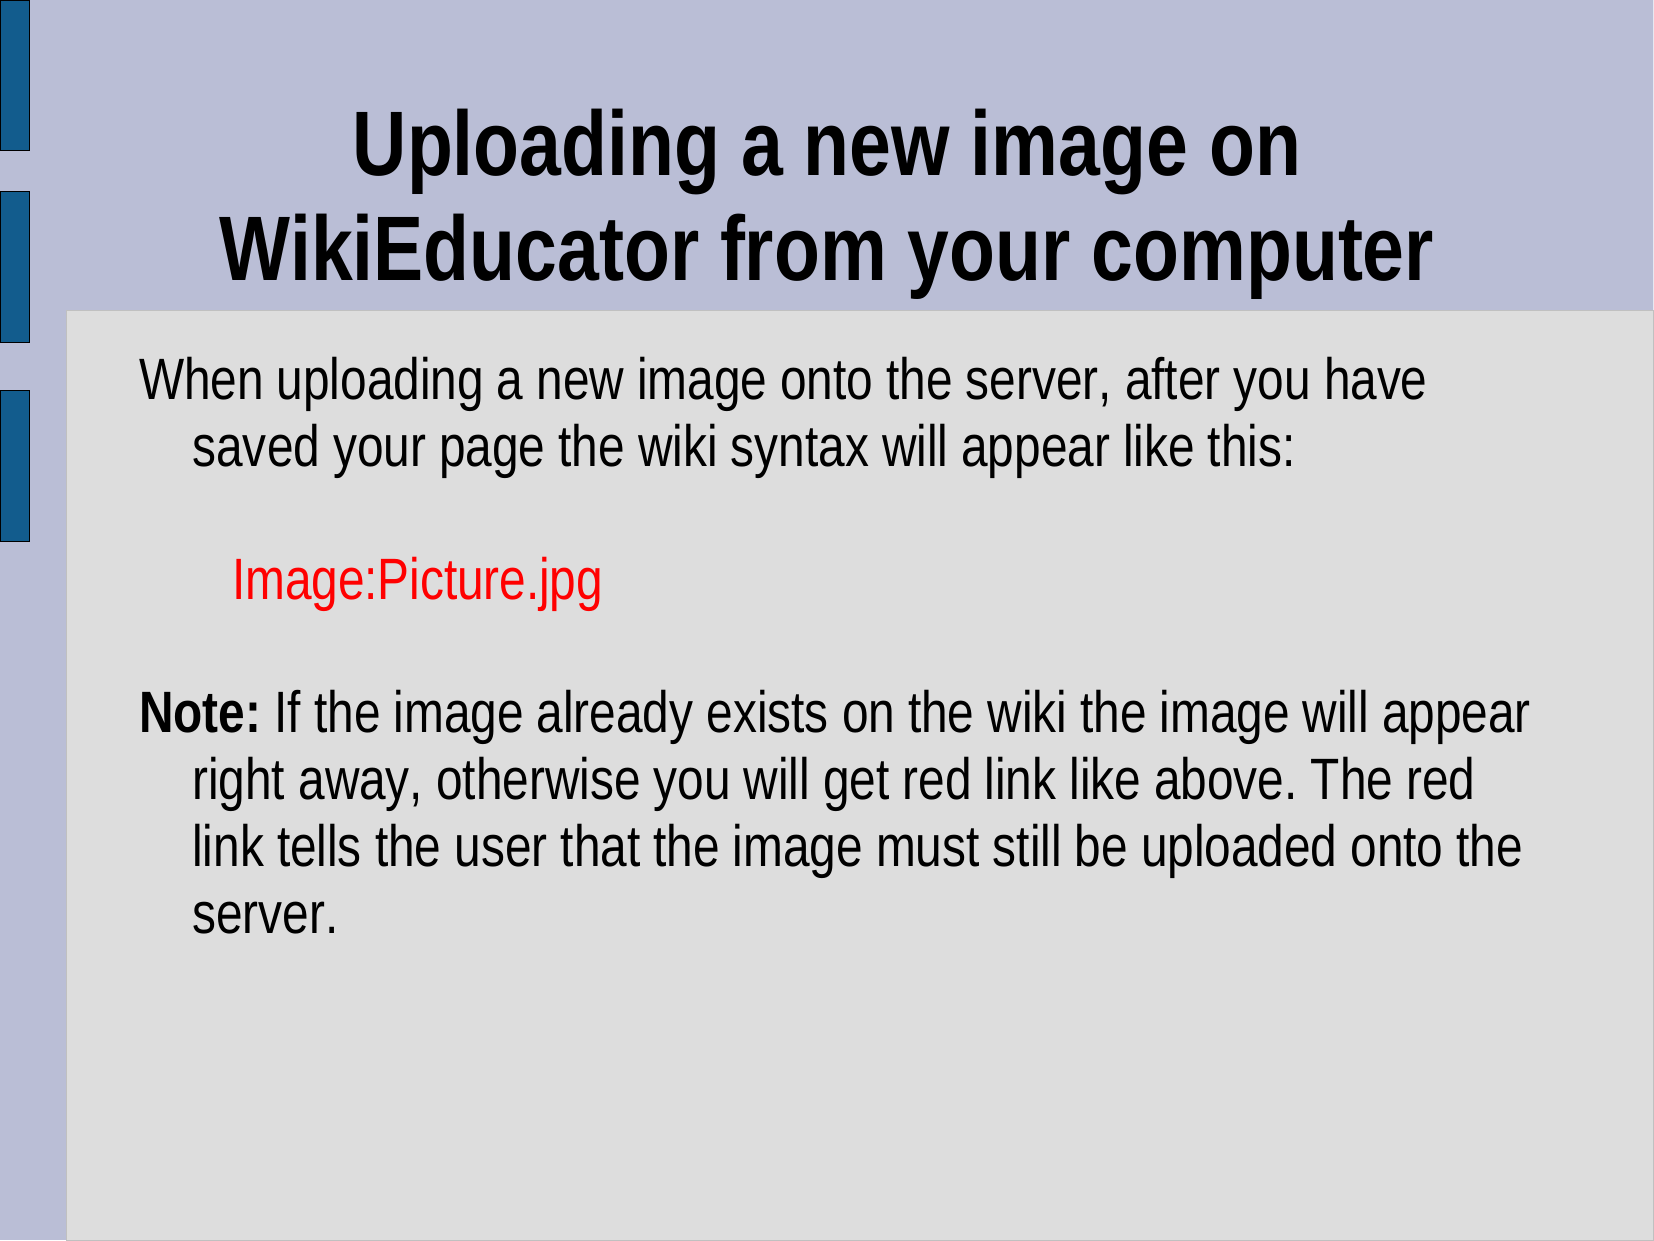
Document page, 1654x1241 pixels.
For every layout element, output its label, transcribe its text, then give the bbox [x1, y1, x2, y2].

title Uploading a new image on WikiEducator from your computer [121, 89, 1534, 300]
list When uploading a new image onto the server, after you have saved your page the wiki syntax will appear like this: Image:Picture.jpg Note: If the image already exists on the wiki the image will appear right away, otherwise you will get red link like above. The red link tells the user that the image must still be uploaded onto the server. [121, 344, 1534, 1127]
